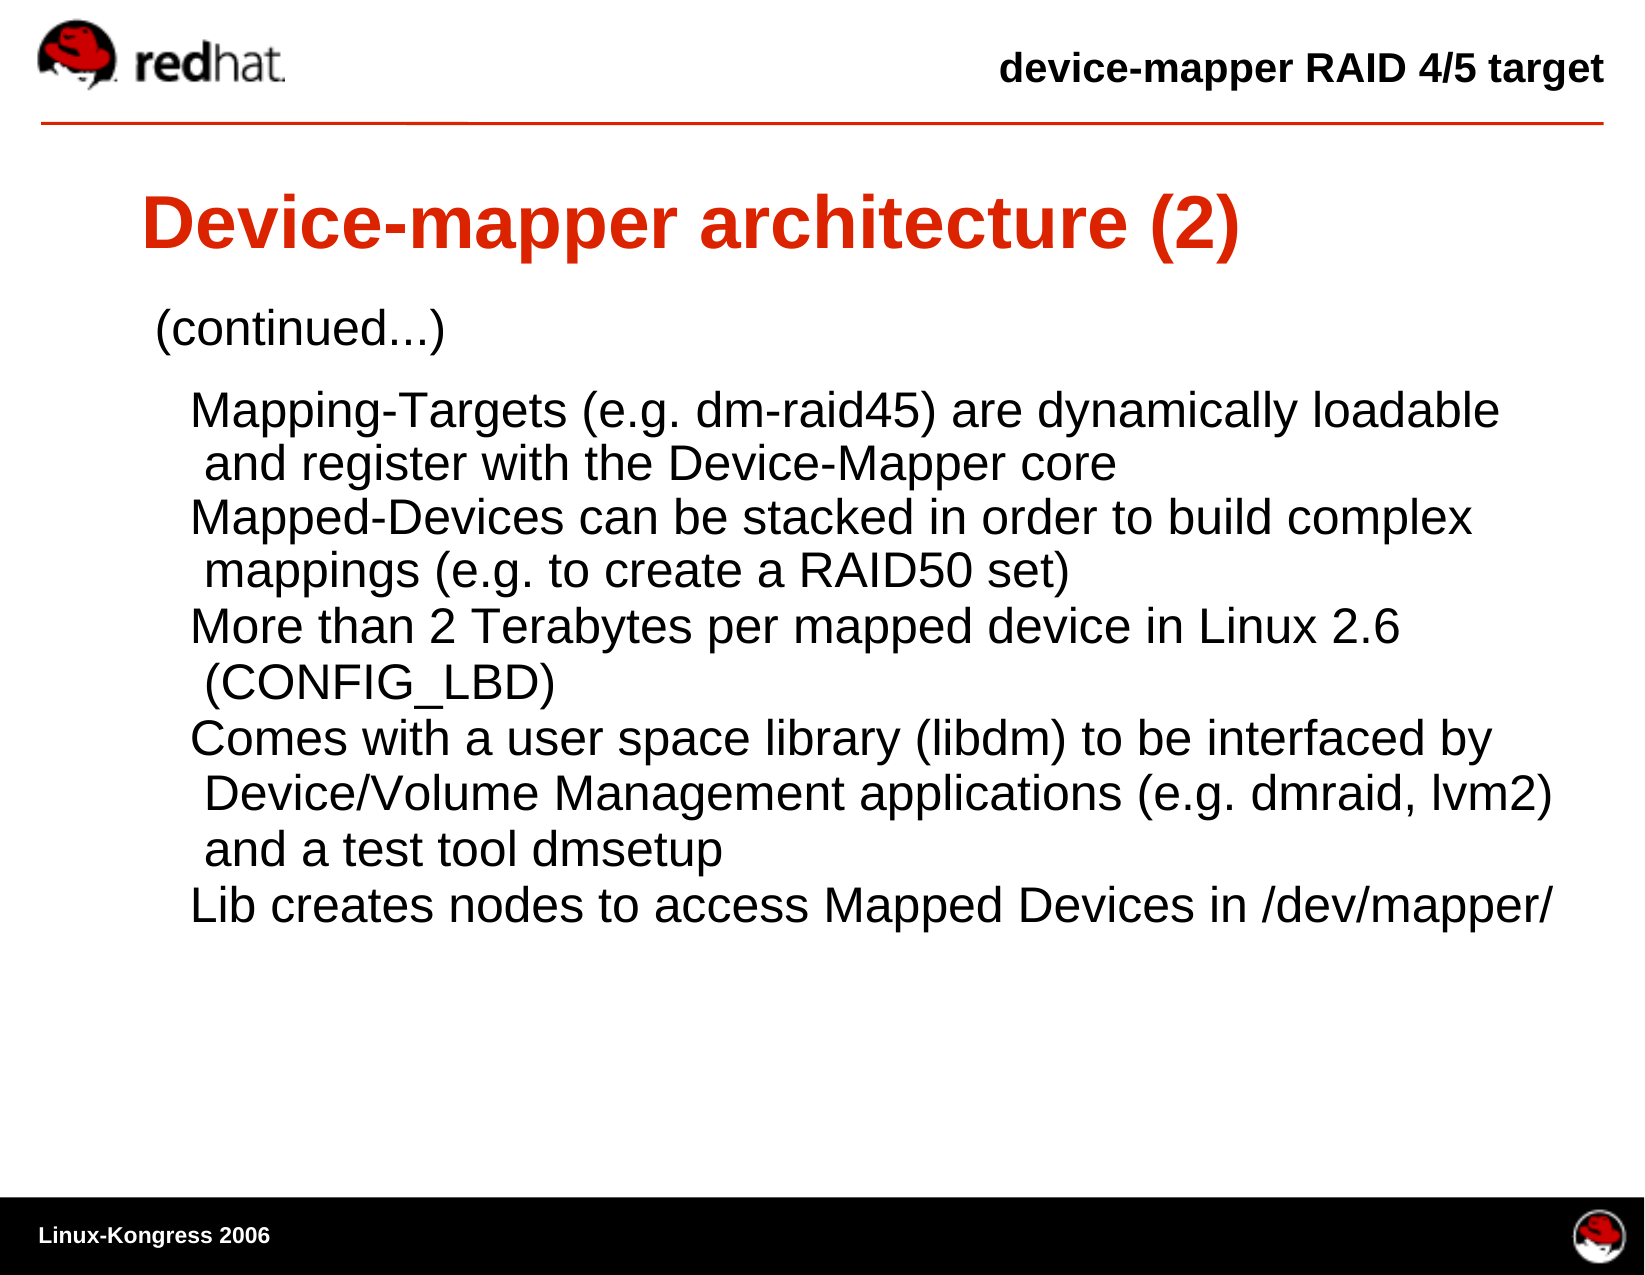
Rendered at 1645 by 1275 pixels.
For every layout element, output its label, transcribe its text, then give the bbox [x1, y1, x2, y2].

text_box Linux-Kongress 2006 [38, 1222, 381, 1252]
text_box [0, 1197, 1645, 1275]
text_box Mapping-Targets (e.g. dm-raid45) are dynamically loadable and register with the Device-Mapper core Mapped-Devices can be stacked in order to build complex mappings (e.g. to create a RAID50 set) More than 2 Terabytes per mapped device in Linux 2.6 (CONFIG_LBD) Comes with a user space library (libdm) to be interfaced by Device/Volume Management applications (e.g. dmraid, lvm2) and a test tool dmsetup Lib creates nodes to access Mapped Devices in /dev/mapper/ [176, 384, 1556, 1120]
picture [1568, 1206, 1631, 1270]
text_box (continued...) [154, 299, 1488, 425]
text_box device-mapper RAID 4/5 target [959, 44, 1605, 97]
picture [36, 17, 285, 102]
text_box Device-mapper architecture (2) [141, 180, 1271, 274]
